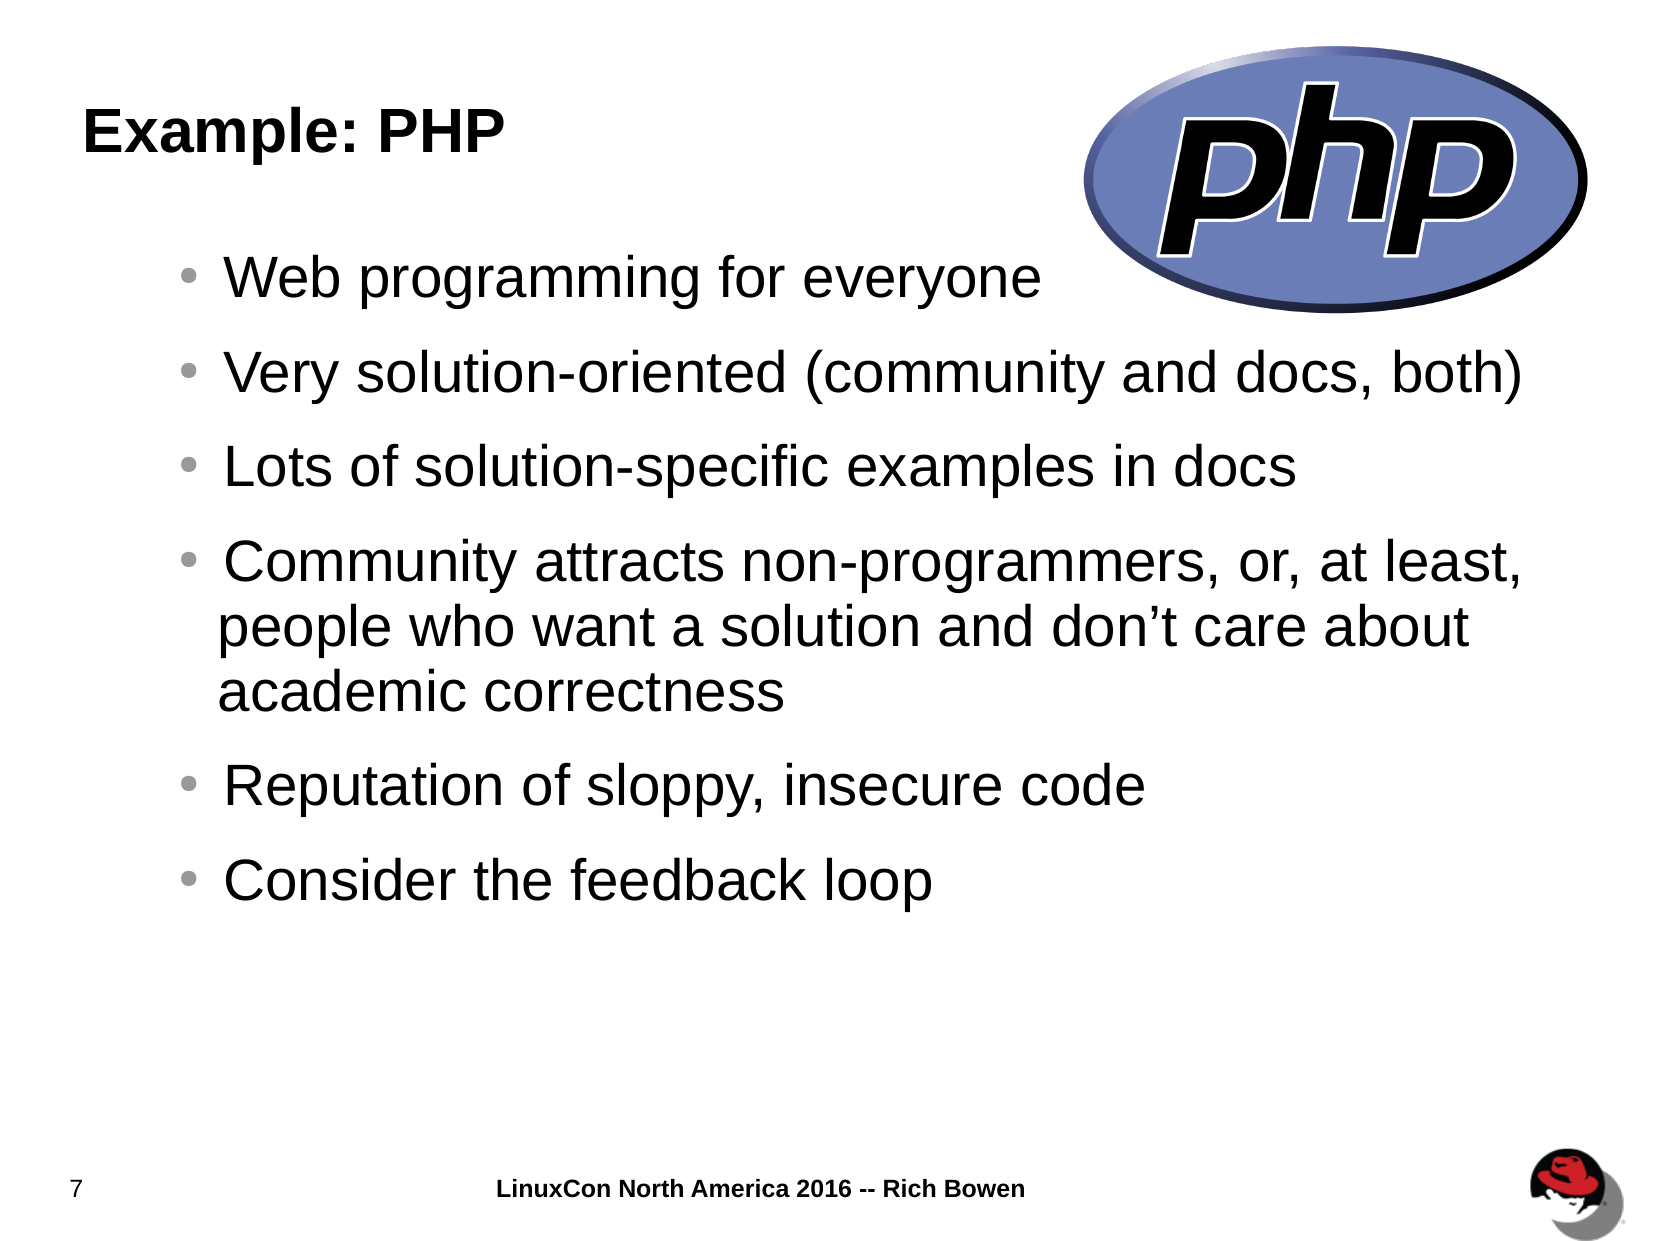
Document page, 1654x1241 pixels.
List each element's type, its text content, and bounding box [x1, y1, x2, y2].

picture [1080, 44, 1591, 316]
title Example: PHP [82, 37, 1571, 226]
list Web programming for everyone Very solution-oriented (community and docs, both) Lots of solution-specific examples in docs Community attracts non-programmers, or, at least, people who want a solution and don’t care about academic correctness Reputation of sloppy, insecure code Consider the feedback loop [86, 244, 1576, 1039]
picture [1529, 1146, 1613, 1224]
